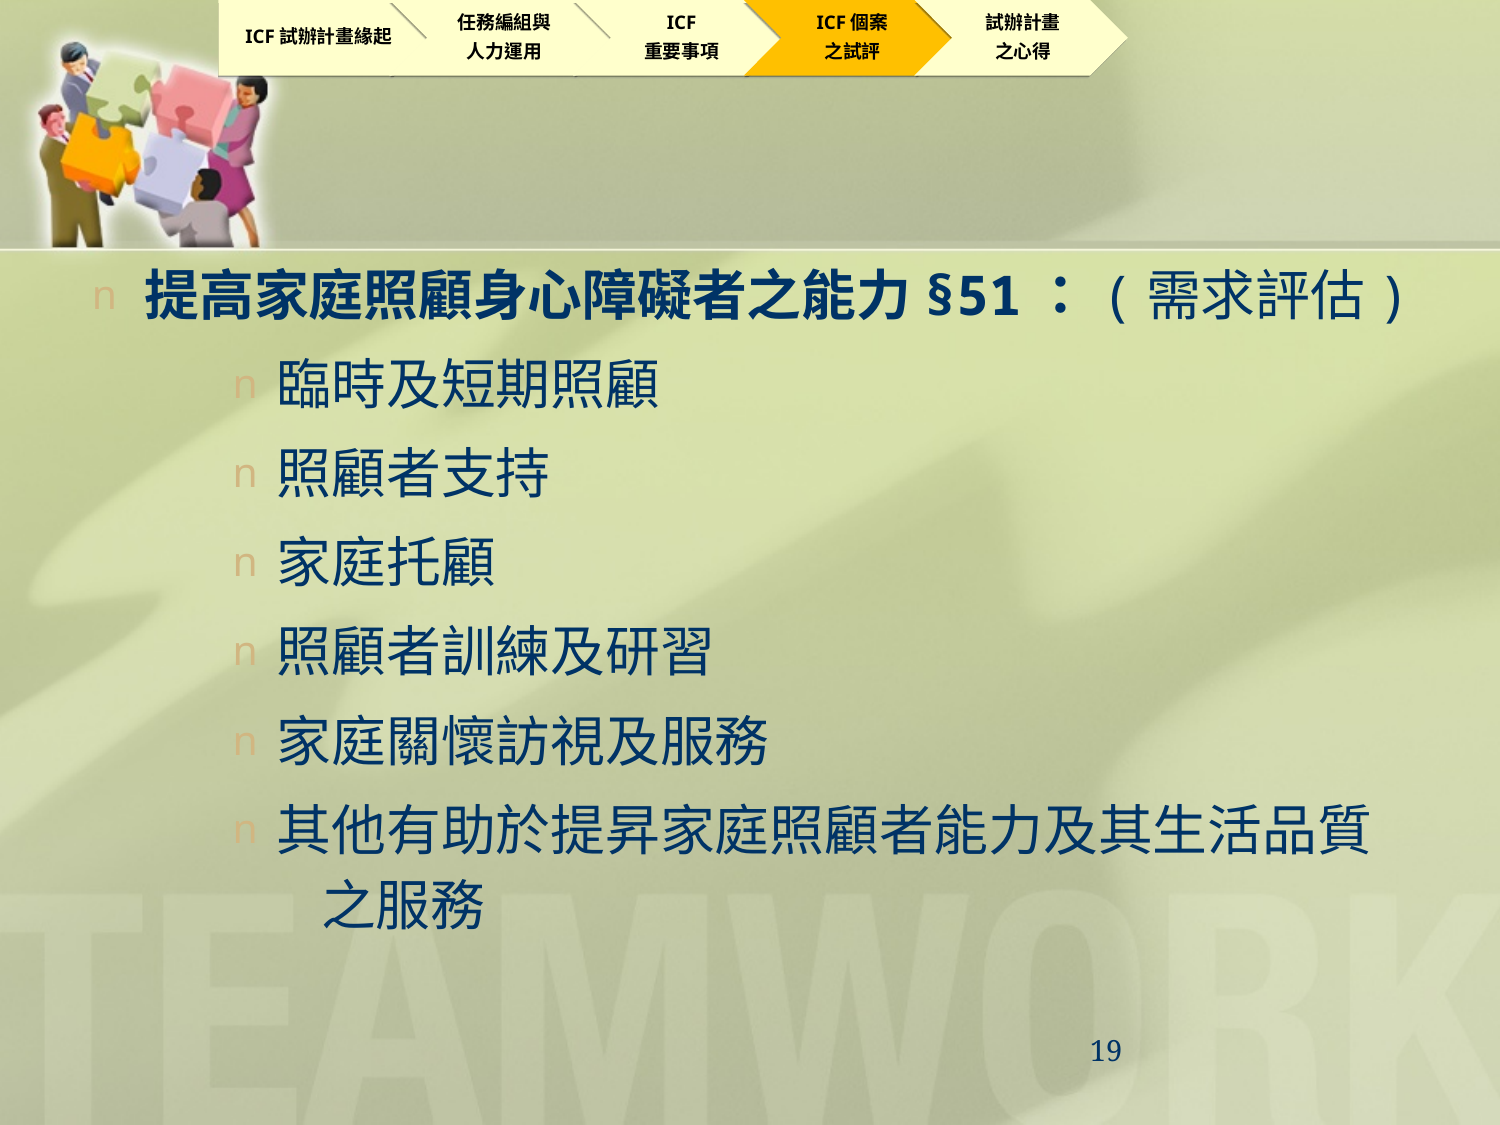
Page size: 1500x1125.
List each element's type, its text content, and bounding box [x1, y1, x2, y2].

list 提高家庭照顧身心障礙者之能力§51：(需求評估) 臨時及短期照顧 照顧者支持 家庭托顧 照顧者訓練及研習 家庭關懷訪視及服務 其他有助於提昇家庭照顧者能力及其生活品質之服務 [76, 243, 1427, 1011]
text_box 任務編組與 人力運用 [389, 0, 610, 76]
text_box ICF 重要事項 [573, 0, 780, 76]
text_box [1074, 1024, 1426, 1103]
text_box 試辦計畫 之心得 [914, 0, 1128, 76]
text_box ICF試辦計畫緣起 [218, 0, 426, 76]
text_box ICF個案 之試評 [743, 0, 951, 76]
